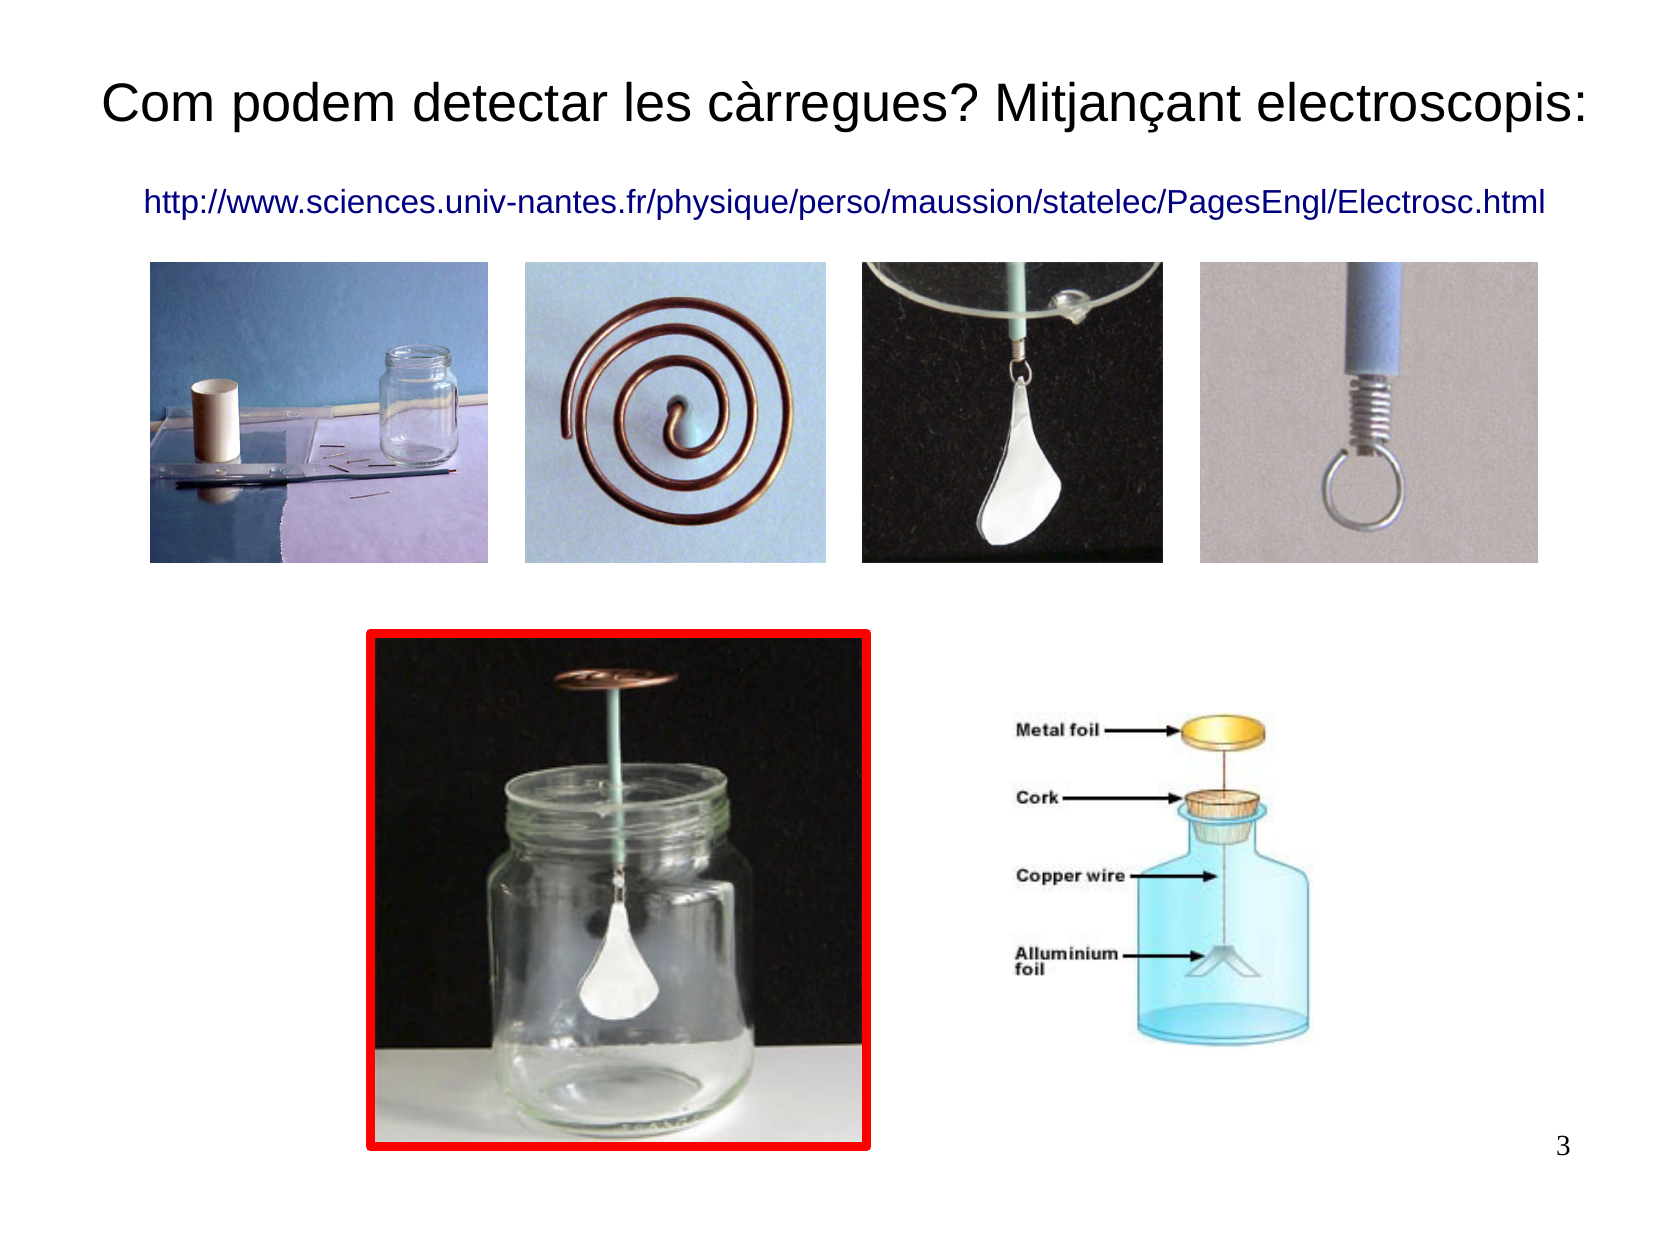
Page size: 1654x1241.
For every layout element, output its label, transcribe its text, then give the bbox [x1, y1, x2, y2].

text_box Com podem detectar les càrregues? Mitjançant electroscopis: http://www.sciences.univ-nantes.fr/physique/perso/maussion/statelec/PagesEngl/Electrosc.html [66, 64, 1626, 280]
picture [1200, 262, 1538, 563]
picture [375, 637, 863, 1143]
picture [1012, 712, 1313, 1051]
picture [862, 262, 1163, 563]
picture [525, 262, 826, 563]
picture [150, 262, 488, 563]
